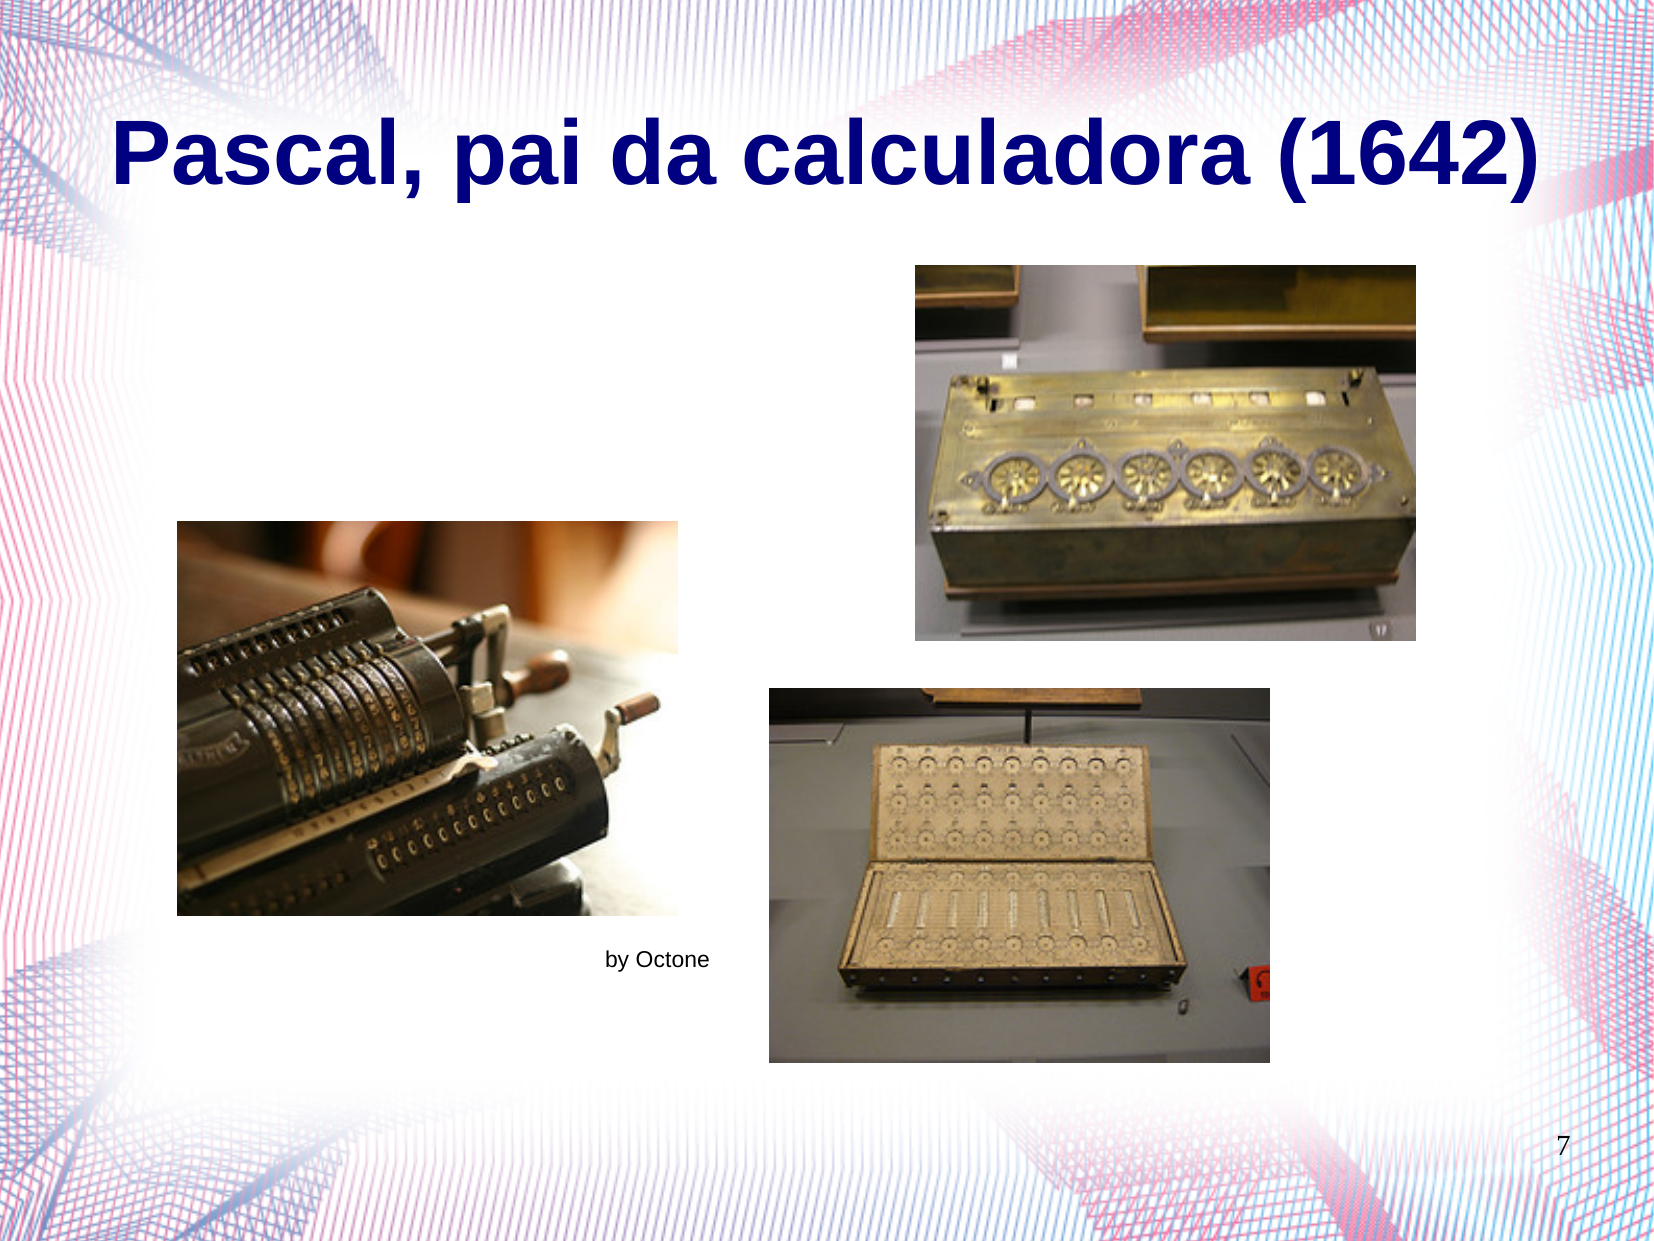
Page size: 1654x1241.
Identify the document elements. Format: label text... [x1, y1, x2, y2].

picture [0, 0, 1654, 1241]
text_box by Octone [590, 938, 725, 980]
title Pascal, pai da calculadora (1642) [82, 56, 1571, 250]
